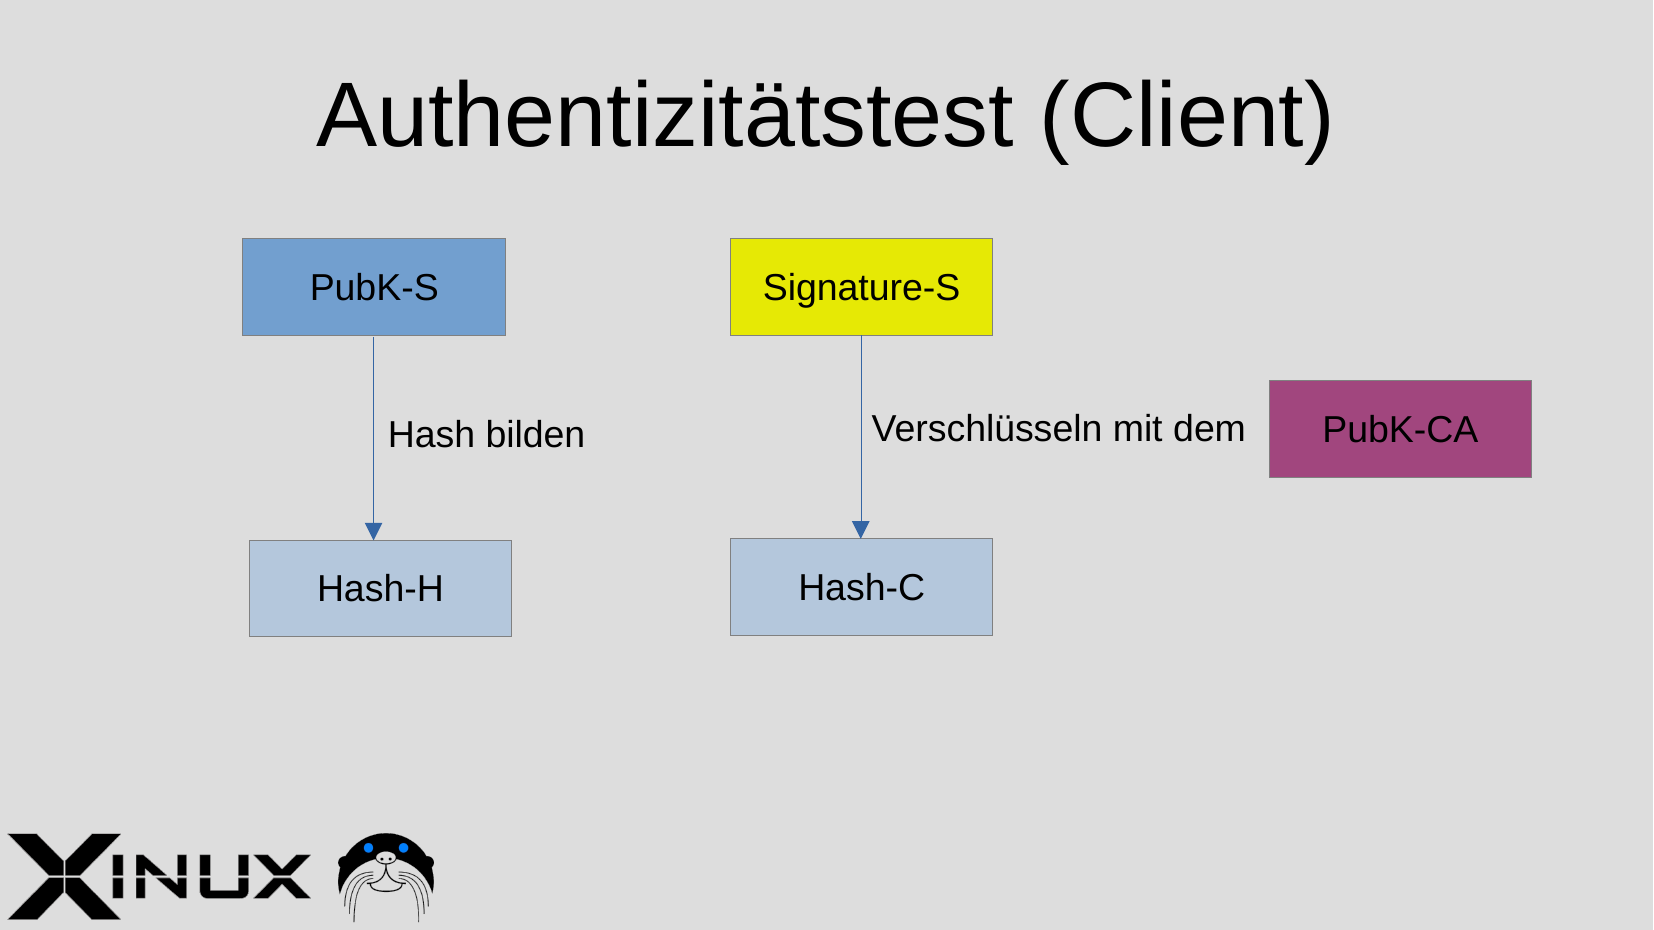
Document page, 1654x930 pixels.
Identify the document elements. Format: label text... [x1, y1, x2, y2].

text_box PubK-CA [1269, 380, 1532, 478]
text_box Verschlüsseln mit dem [856, 400, 861, 500]
text_box Verschlüsseln mit dem [862, 400, 1270, 500]
text_box Hash bilden [373, 406, 601, 464]
picture [0, 824, 440, 929]
text_box Signature-S [730, 238, 993, 336]
text_box PubK-S [242, 238, 506, 336]
text_box Hash-H [249, 540, 512, 637]
title Authentizitätstest (Client) [82, 37, 1571, 193]
text_box Hash-C [730, 538, 993, 636]
